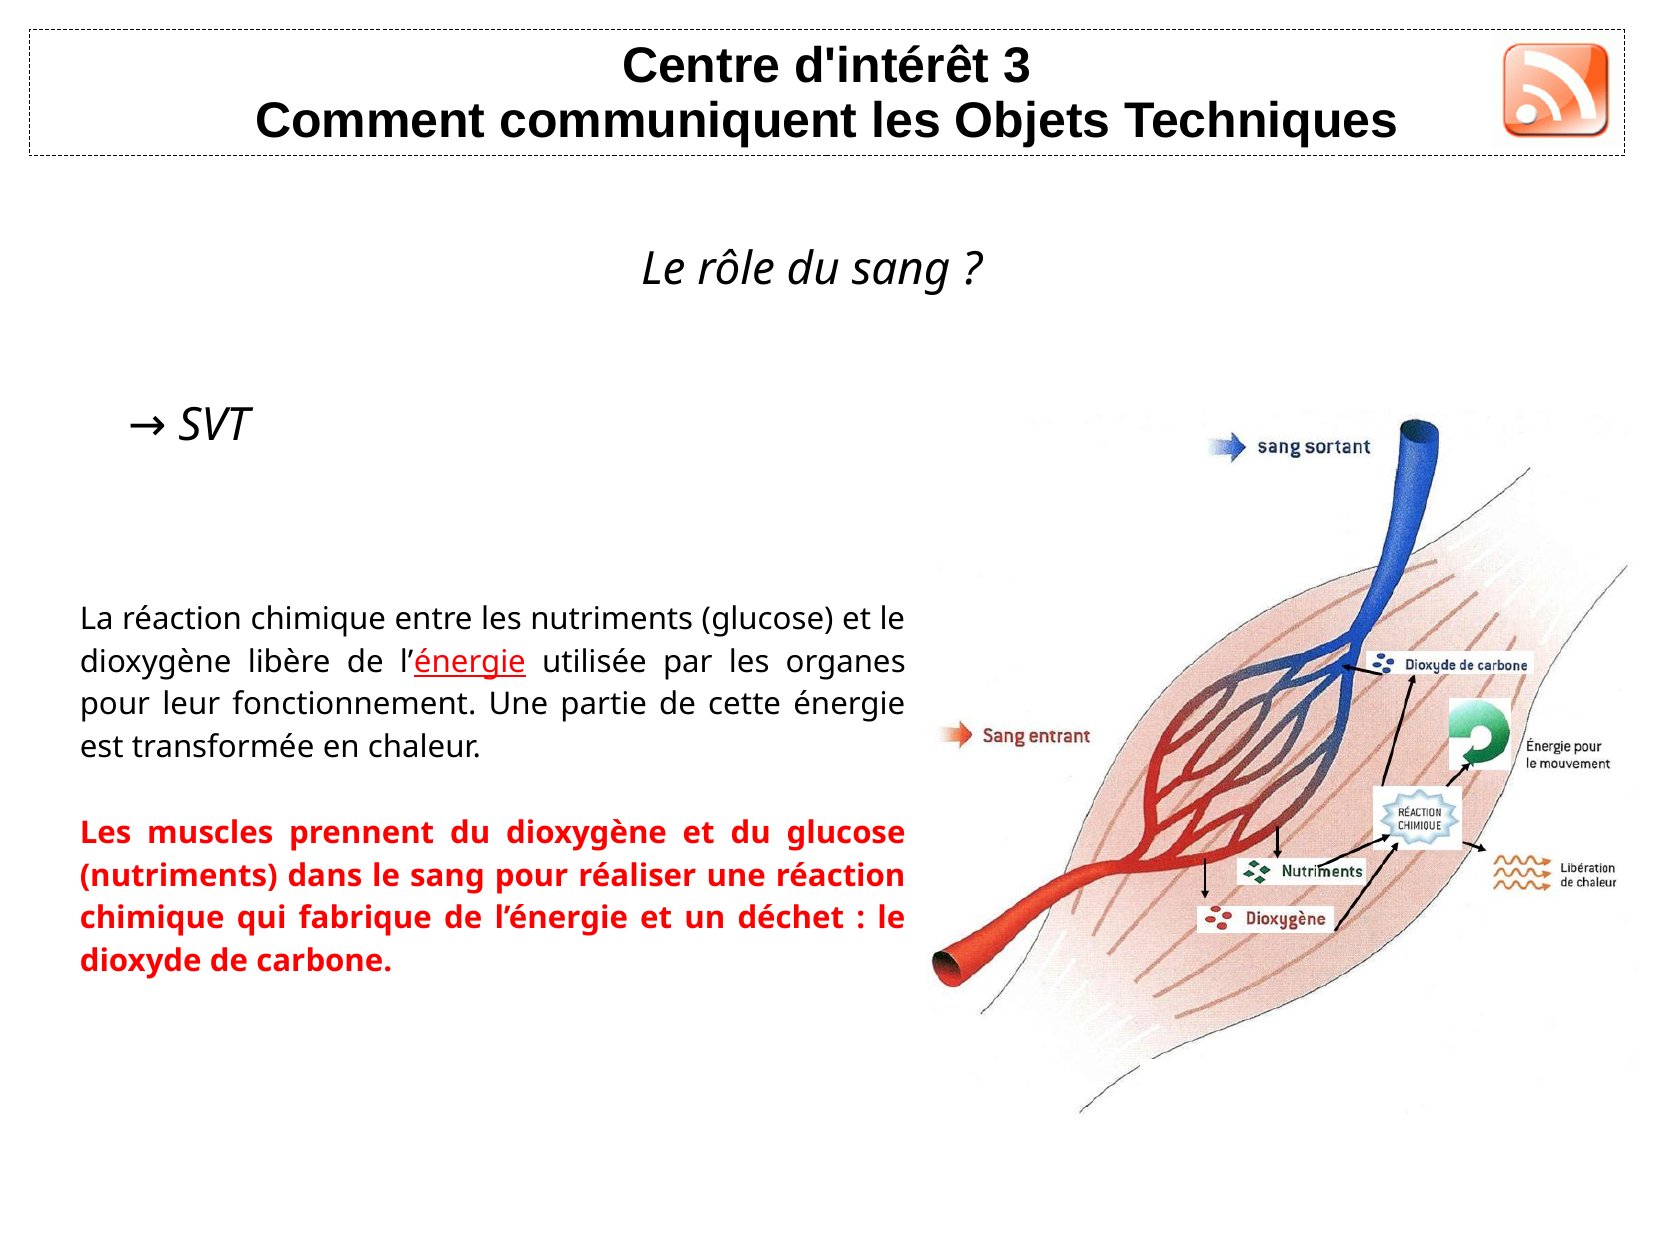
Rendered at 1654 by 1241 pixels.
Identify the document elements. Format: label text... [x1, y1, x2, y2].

text_box Le rôle du sang ? [626, 228, 1028, 308]
text_box La réaction chimique entre les nutriments (glucose) et le dioxygène libère de l’énergie utilisée par les organes pour leur fonctionnement. Une partie de cette énergie est transformée en chaleur. Les muscles prennent du dioxygène et du glucose (nutriments) dans le sang pour réaliser une réaction chimique qui fabrique de l’énergie et un déchet : le dioxyde de carbone. [64, 588, 922, 996]
picture [927, 399, 1638, 1119]
text_box Centre d'intérêt 3 Comment communiquent les Objets Techniques [29, 29, 1625, 156]
text_box → SVT [113, 383, 296, 463]
